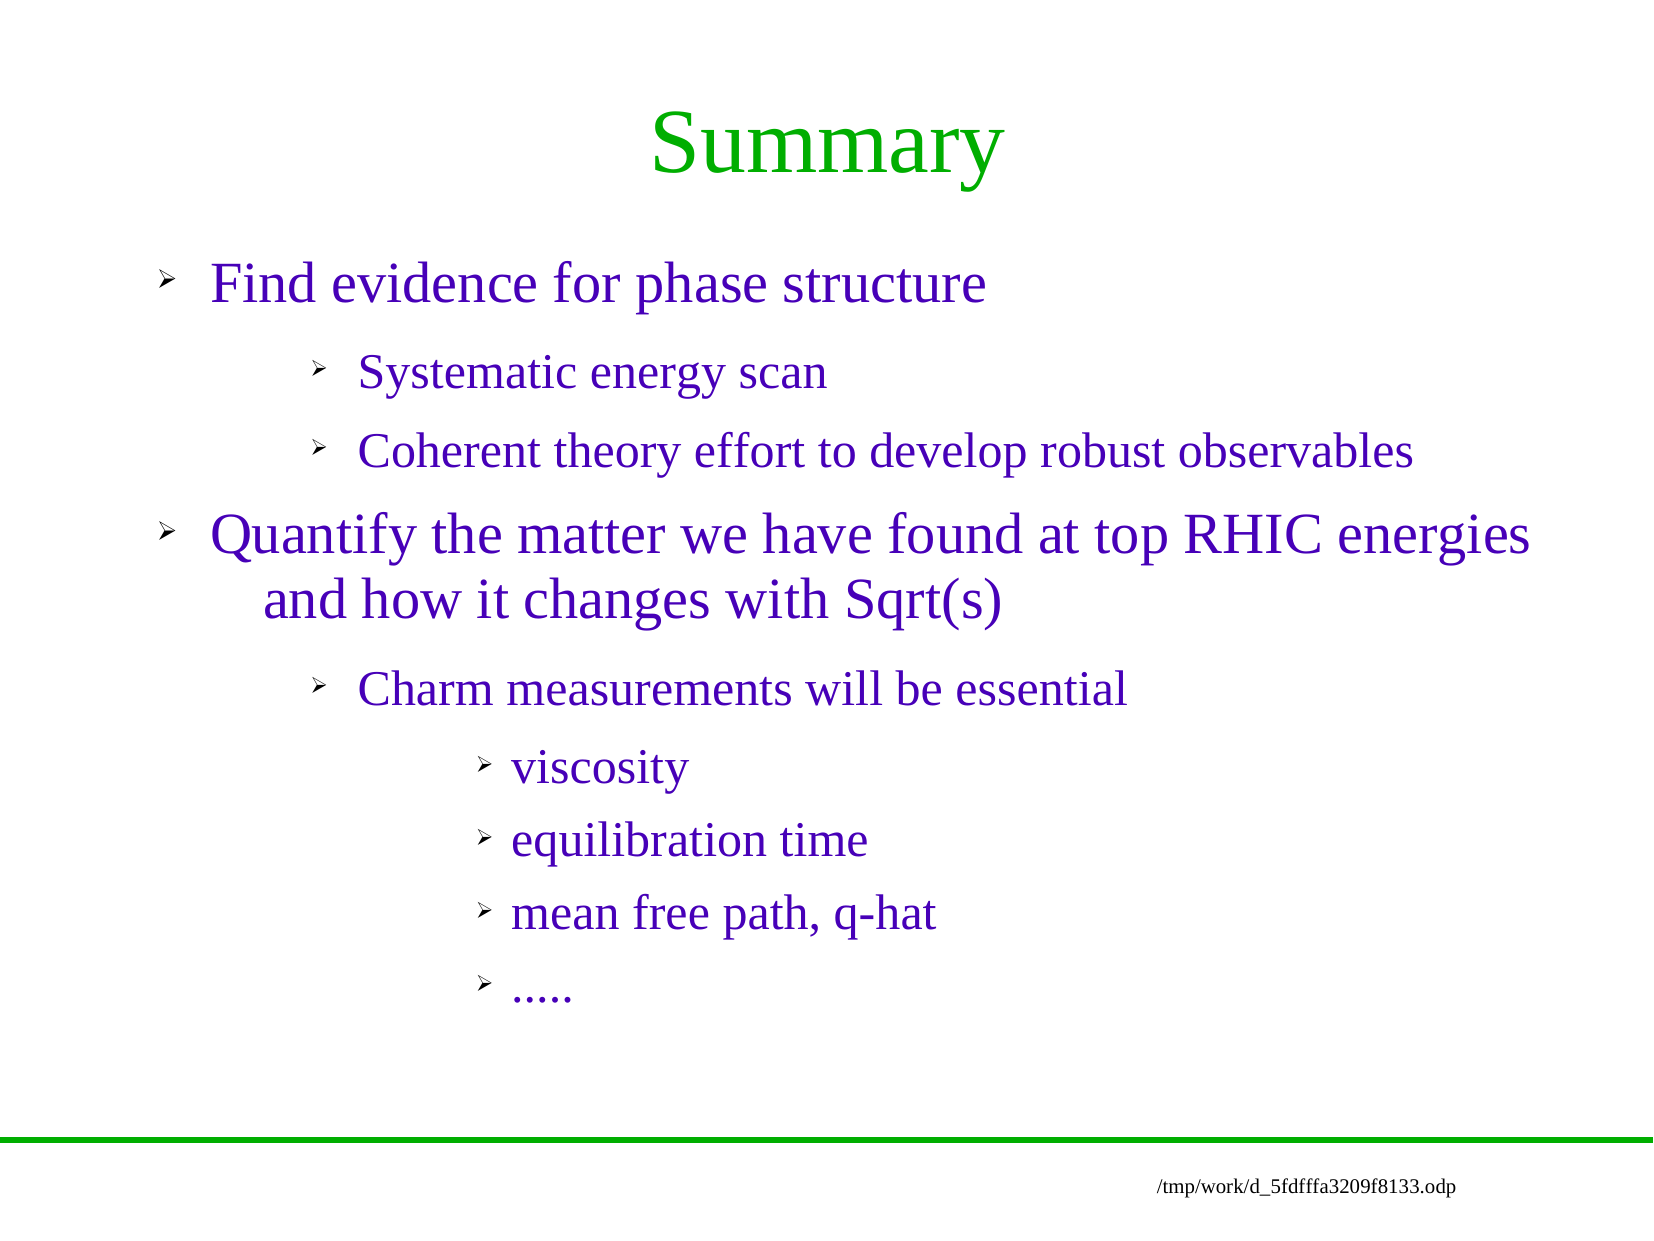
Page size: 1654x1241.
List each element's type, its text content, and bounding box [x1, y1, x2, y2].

title Summary [121, 37, 1534, 245]
list Find evidence for phase structure Systematic energy scan Coherent theory effort to develop robust observables Quantify the matter we have found at top RHIC energies and how it changes with Sqrt(s) Charm measurements will be essential viscosity equilibration time mean free path, q-hat ..... [121, 250, 1534, 1032]
